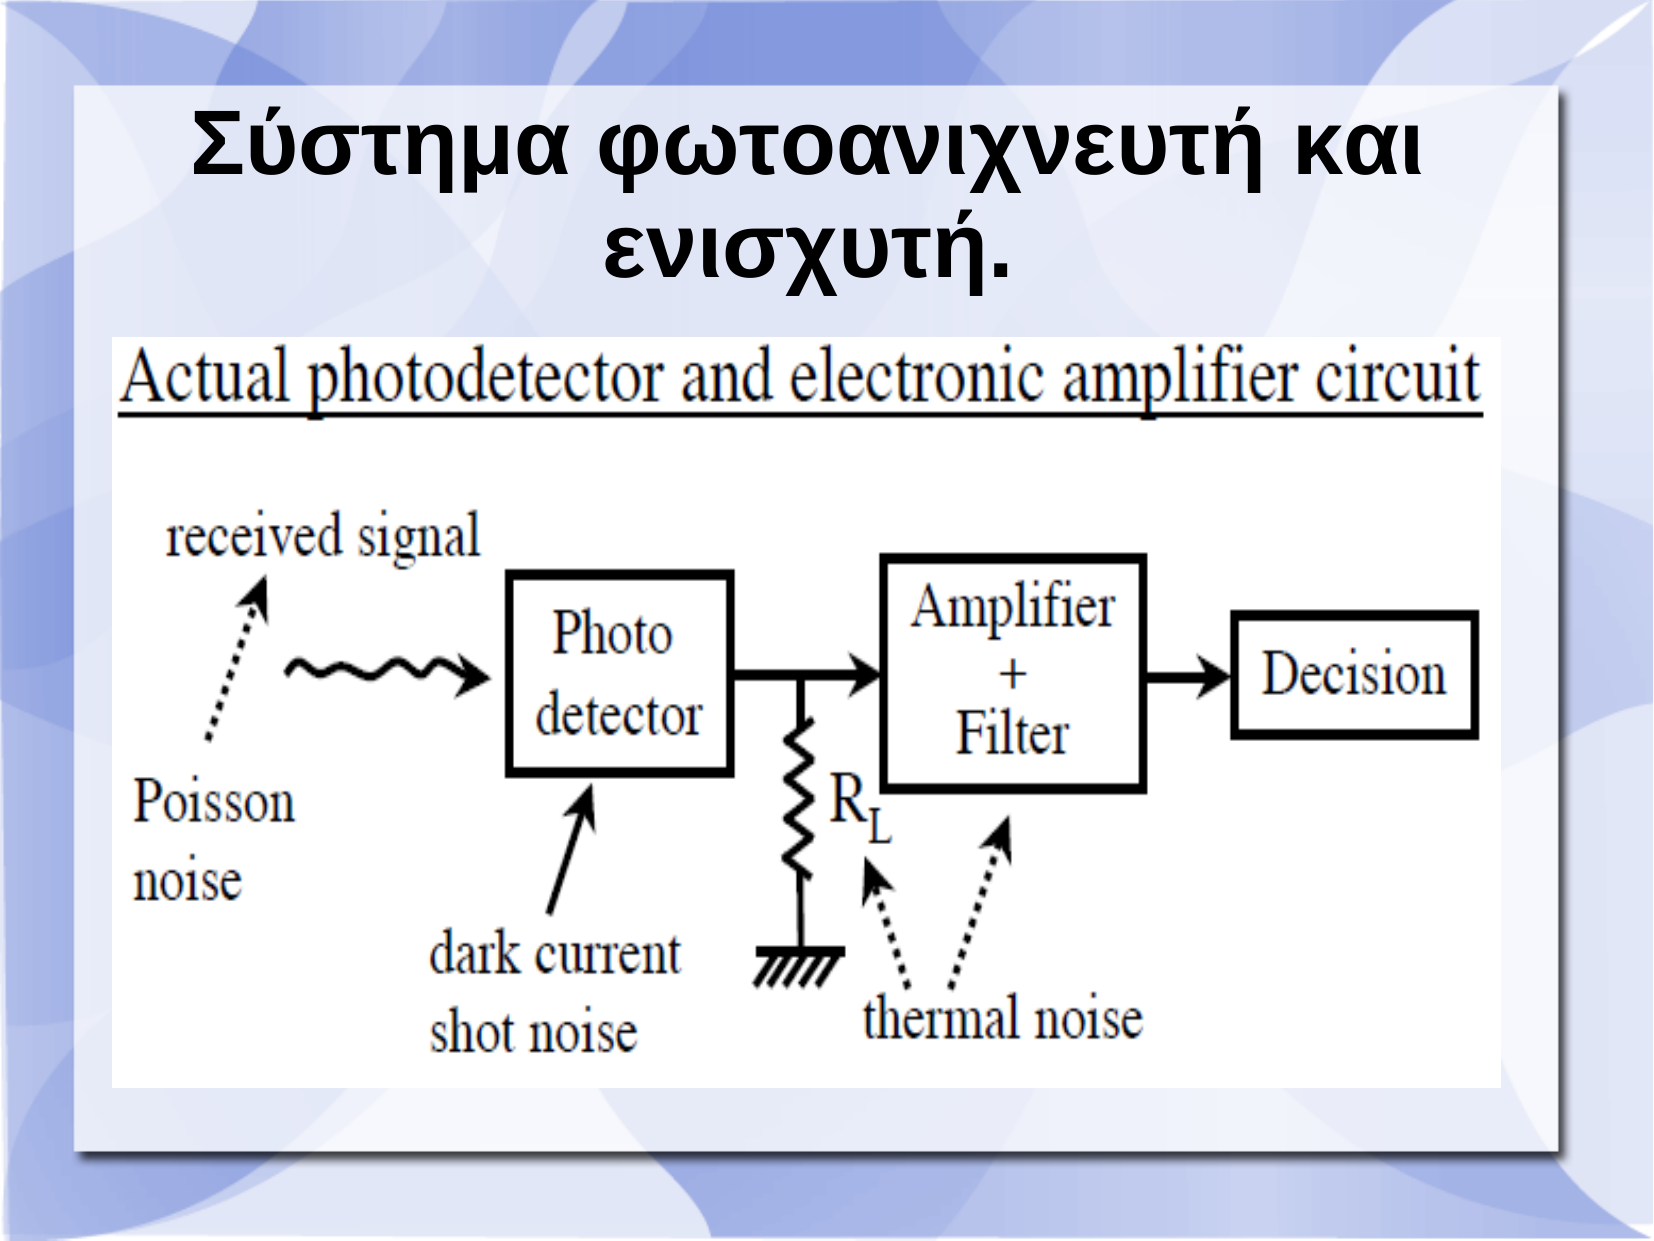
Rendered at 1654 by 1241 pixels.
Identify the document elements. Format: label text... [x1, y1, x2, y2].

title Σύστημα φωτοανιχνευτή και ενισχυτή. [82, 91, 1535, 297]
picture [0, 0, 1654, 1241]
